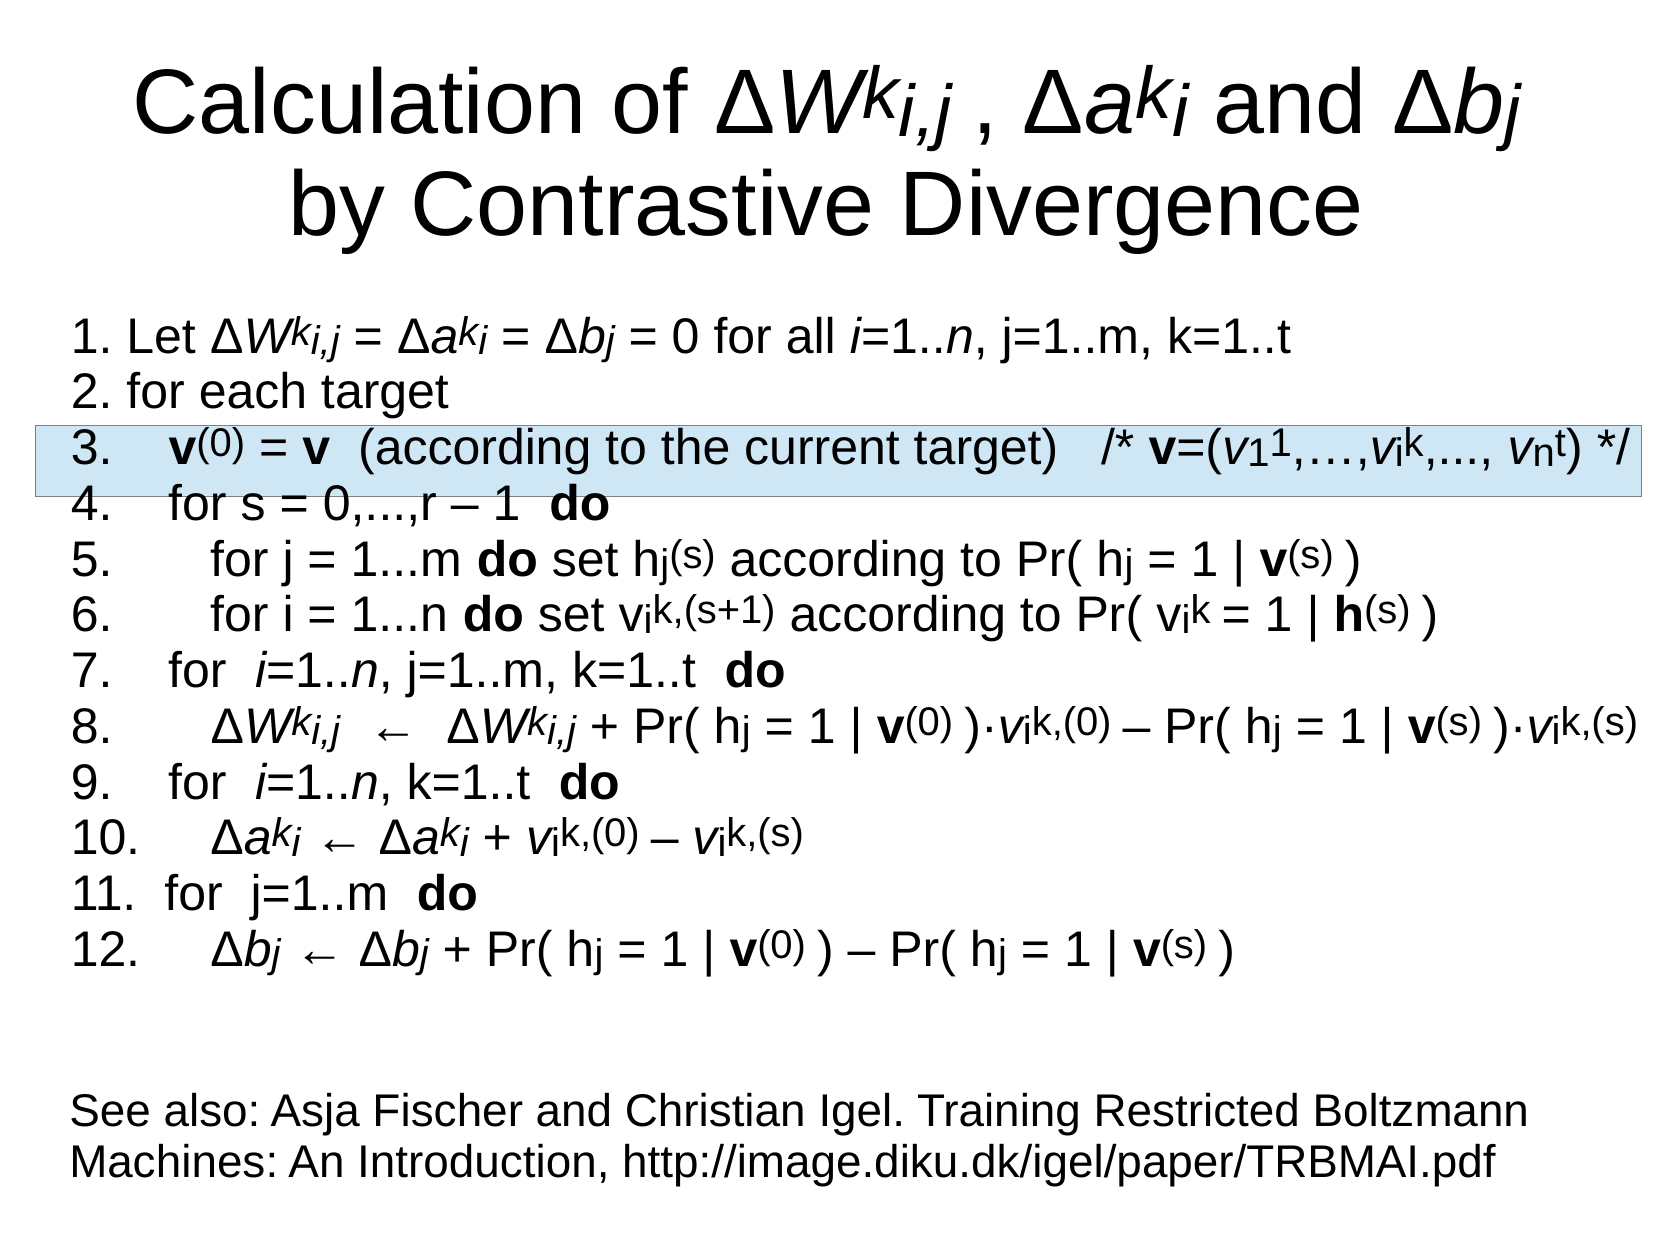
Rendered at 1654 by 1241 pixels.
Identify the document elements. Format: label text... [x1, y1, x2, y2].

title Calculation of ΔWki,j , Δaki and Δbj by Contrastive Divergence [82, 42, 1571, 264]
list 1. Let ΔWki,j = Δaki = Δbj = 0 for all i=1..n, j=1..m, k=1..t 2. for each target 3. v(0) = v (according to the current target) /* v=(v11,…,vik,..., vnt) */ 4. for s = 0,...,r – 1 do 5. for j = 1...m do set hj(s) according to Pr( hj = 1 | v(s) ) 6. for i = 1...n do set vik,(s+1) according to Pr( vik = 1 | h(s) ) 7. for i=1..n, j=1..m, k=1..t do 8. ΔWki,j ← ΔWki,j + Pr( hj = 1 | v(0) )·vik,(0) – Pr( hj = 1 | v(s) )·vik,(s) 9. for i=1..n, k=1..t do 10. Δaki ← Δaki + vik,(0) – vik,(s) 11. for j=1..m do 12. Δbj ← Δbj + Pr( hj = 1 | v(0) ) – Pr( hj = 1 | v(s) ) [0, 307, 1642, 1063]
text_box See also: Asja Fischer and Christian Igel. Training Restricted Boltzmann Machines: An Introduction, http://image.diku.dk/igel/paper/TRBMAI.pdf [54, 1077, 1554, 1195]
